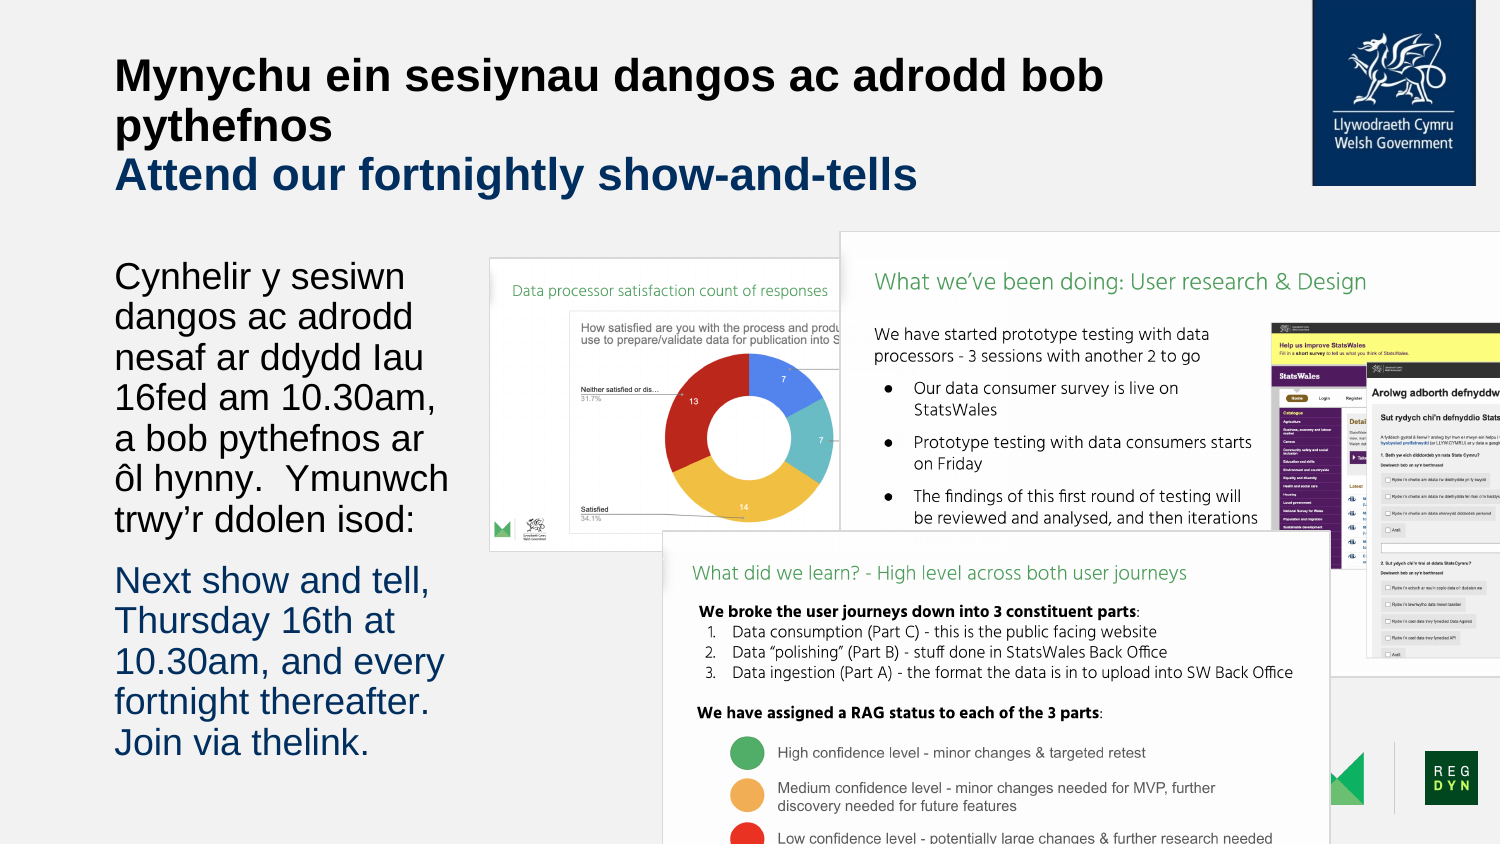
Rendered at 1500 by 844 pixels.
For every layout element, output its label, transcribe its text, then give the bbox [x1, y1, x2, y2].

picture [1331, 752, 1364, 805]
picture [1425, 751, 1478, 805]
picture [490, 258, 839, 551]
picture [840, 232, 1500, 677]
title Mynychu ein sesiynau dangos ac adrodd bob pythefnos Attend our fortnightly show-and-tells [103, 44, 1292, 209]
picture [663, 531, 1330, 844]
title Cynhelir y sesiwn dangos ac adrodd nesaf ar ddydd Iau 16fed am 10.30am, a bob pythefnos ar ôl hynny. Ymunwch trwy’r ddolen isod: Next show and tell, Thursday 16th at 10.30am, and every fortnight thereafter. Join via the link. [103, 251, 464, 844]
